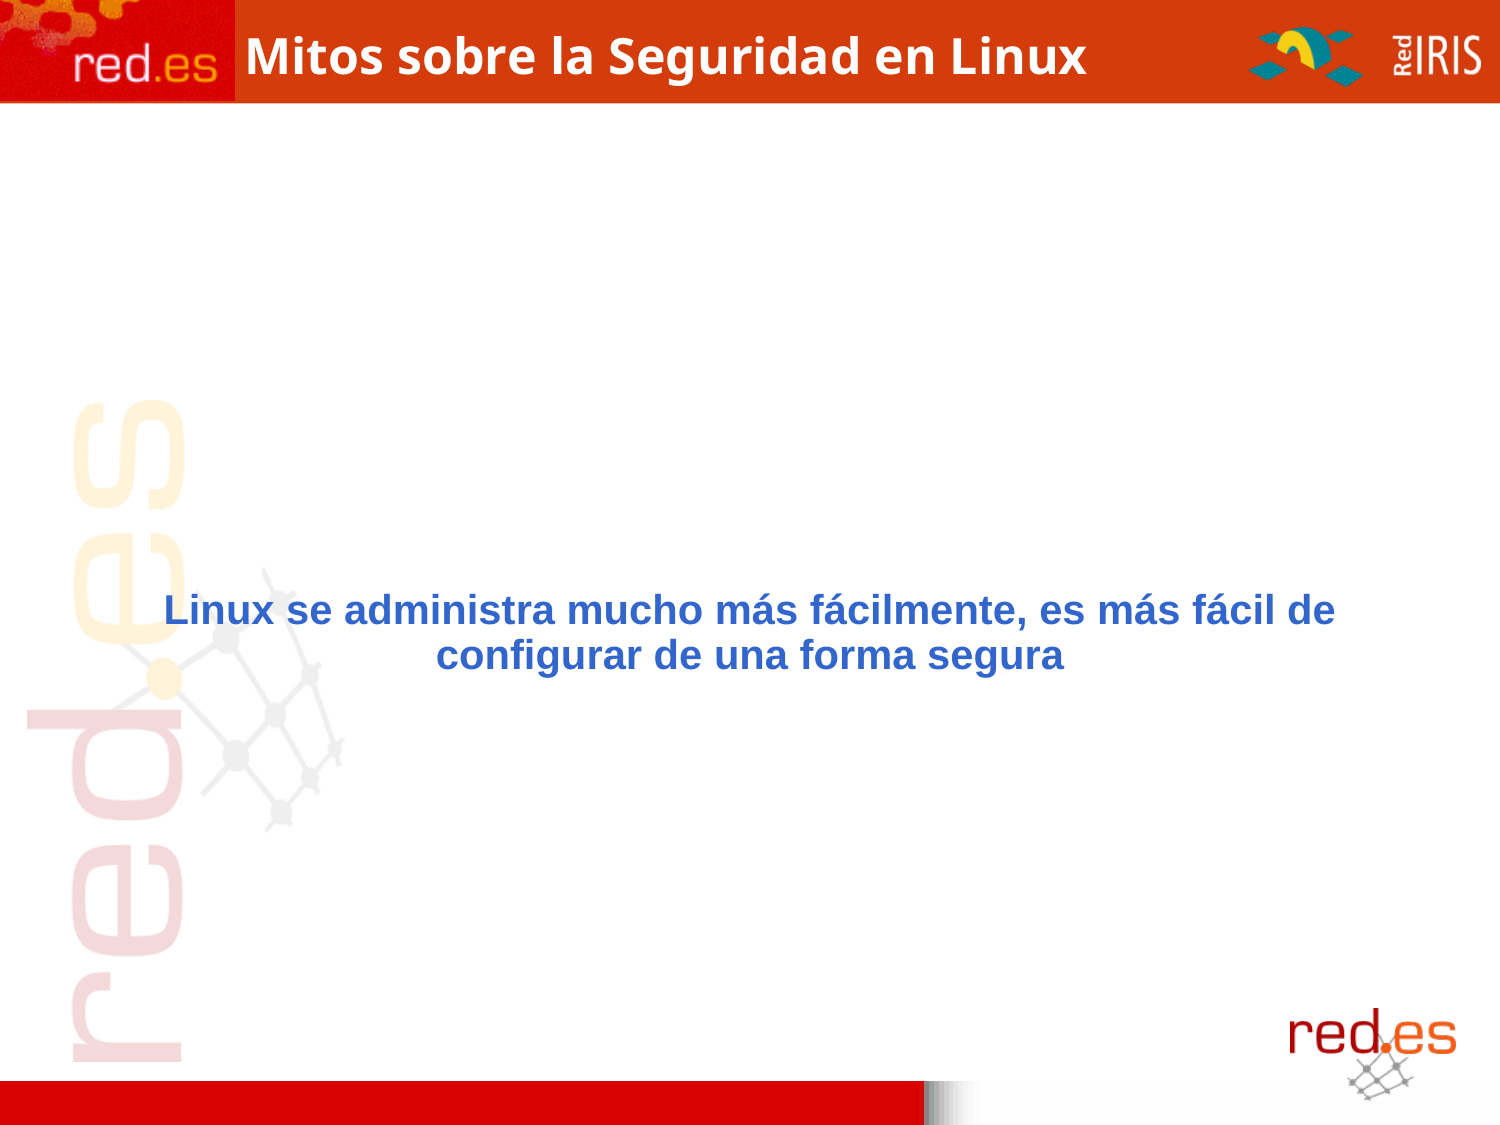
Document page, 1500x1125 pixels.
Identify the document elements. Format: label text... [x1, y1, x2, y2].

picture [27, 400, 345, 1062]
title Mitos sobre la Seguridad en Linux [244, 0, 1412, 121]
picture [0, 1008, 1500, 1125]
picture [1412, 27, 1481, 87]
subtitle Linux se administra mucho más fácilmente, es más fácil de configurar de una forma segura [75, 262, 1426, 1006]
picture [0, 0, 235, 101]
